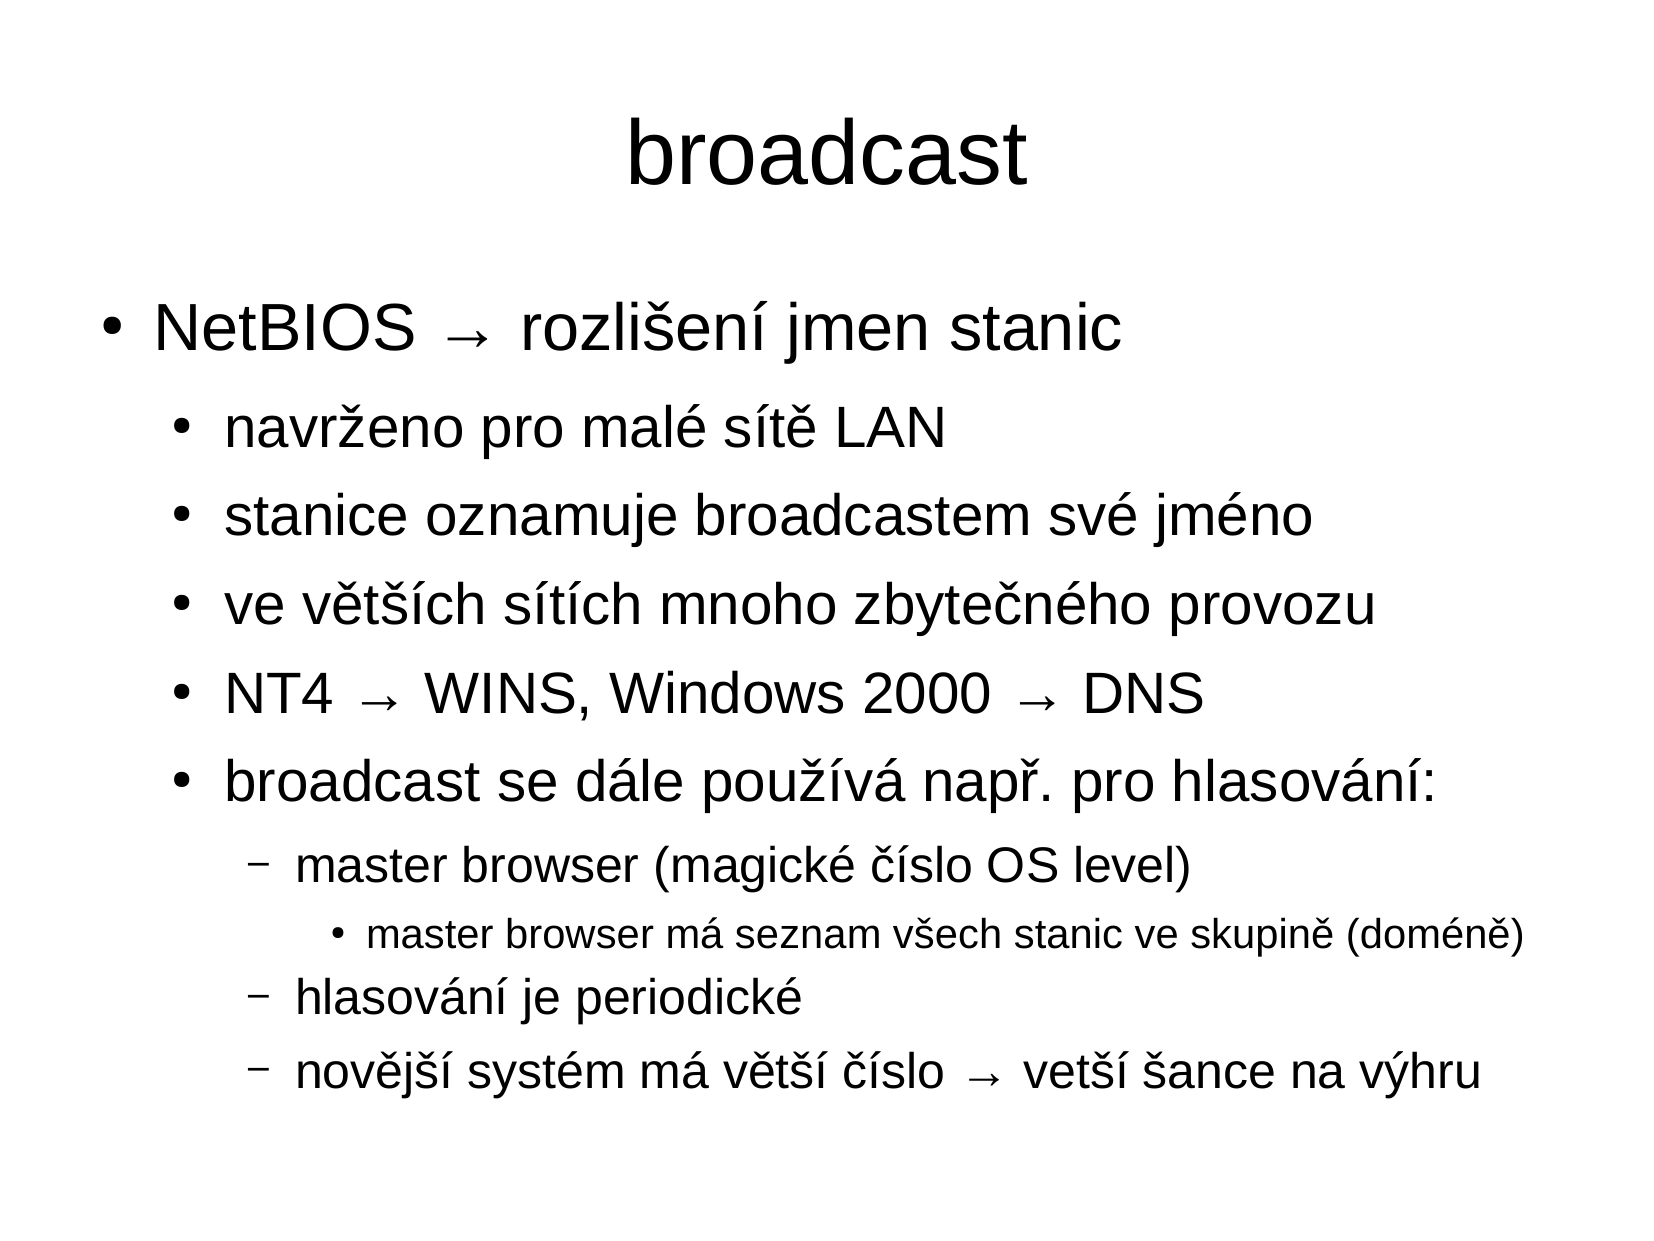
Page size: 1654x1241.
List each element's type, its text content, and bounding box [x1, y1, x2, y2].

list NetBIOS → rozlišení jmen stanic navrženo pro malé sítě LAN stanice oznamuje broadcastem své jméno ve větších sítích mnoho zbytečného provozu NT4 → WINS, Windows 2000 → DNS broadcast se dále používá např. pro hlasování: master browser (magické číslo OS level) master browser má seznam všech stanic ve skupině (doméně) hlasování je periodické novější systém má větší číslo → vetší šance na výhru [82, 290, 1571, 1099]
title broadcast [82, 49, 1571, 257]
